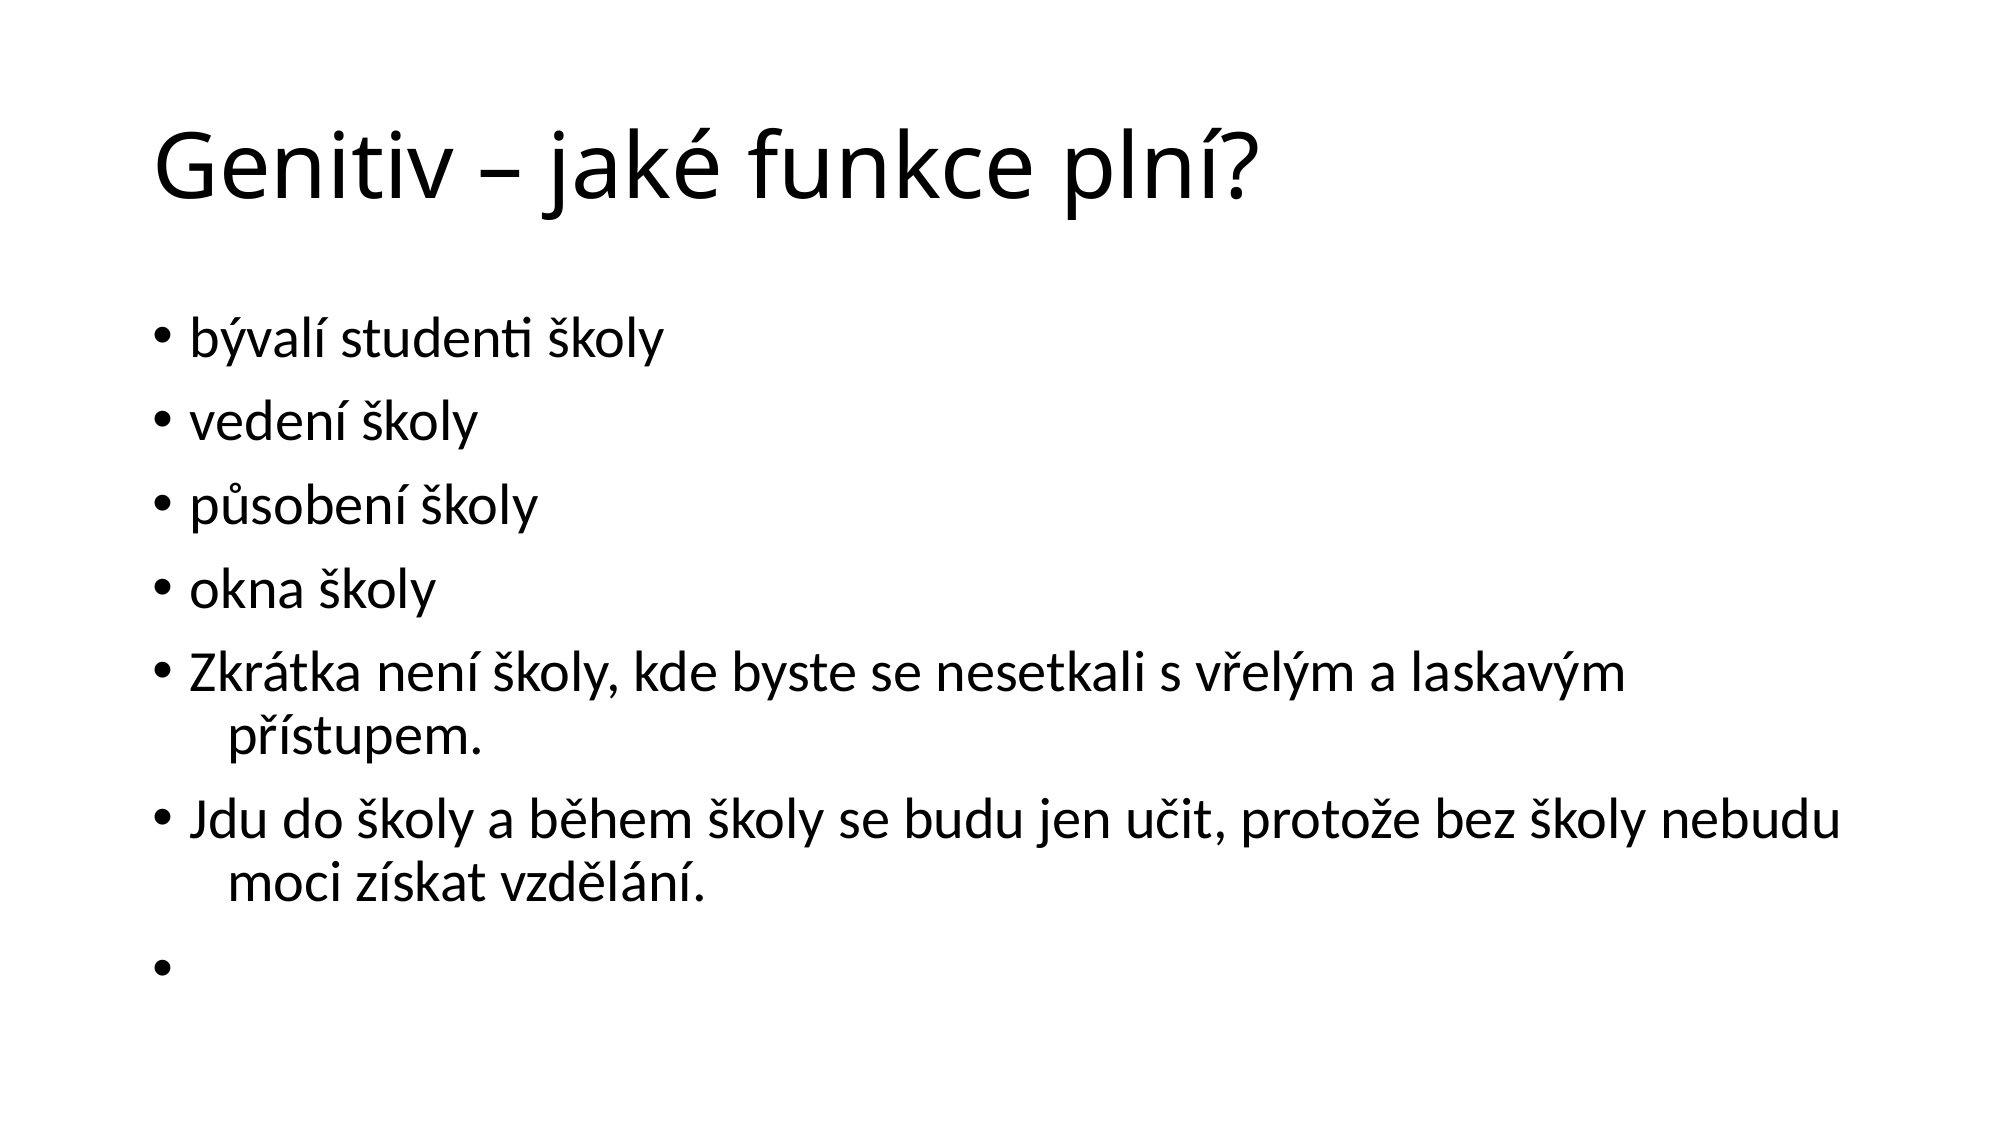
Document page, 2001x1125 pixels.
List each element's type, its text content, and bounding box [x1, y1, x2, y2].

title Genitiv – jaké funkce plní? [137, 59, 1863, 278]
list bývalí studenti školy vedení školy působení školy okna školy Zkrátka není školy, kde byste se nesetkali s vřelým a laskavým přístupem. Jdu do školy a během školy se budu jen učit, protože bez školy nebudu moci získat vzdělání. [137, 299, 1863, 1014]
